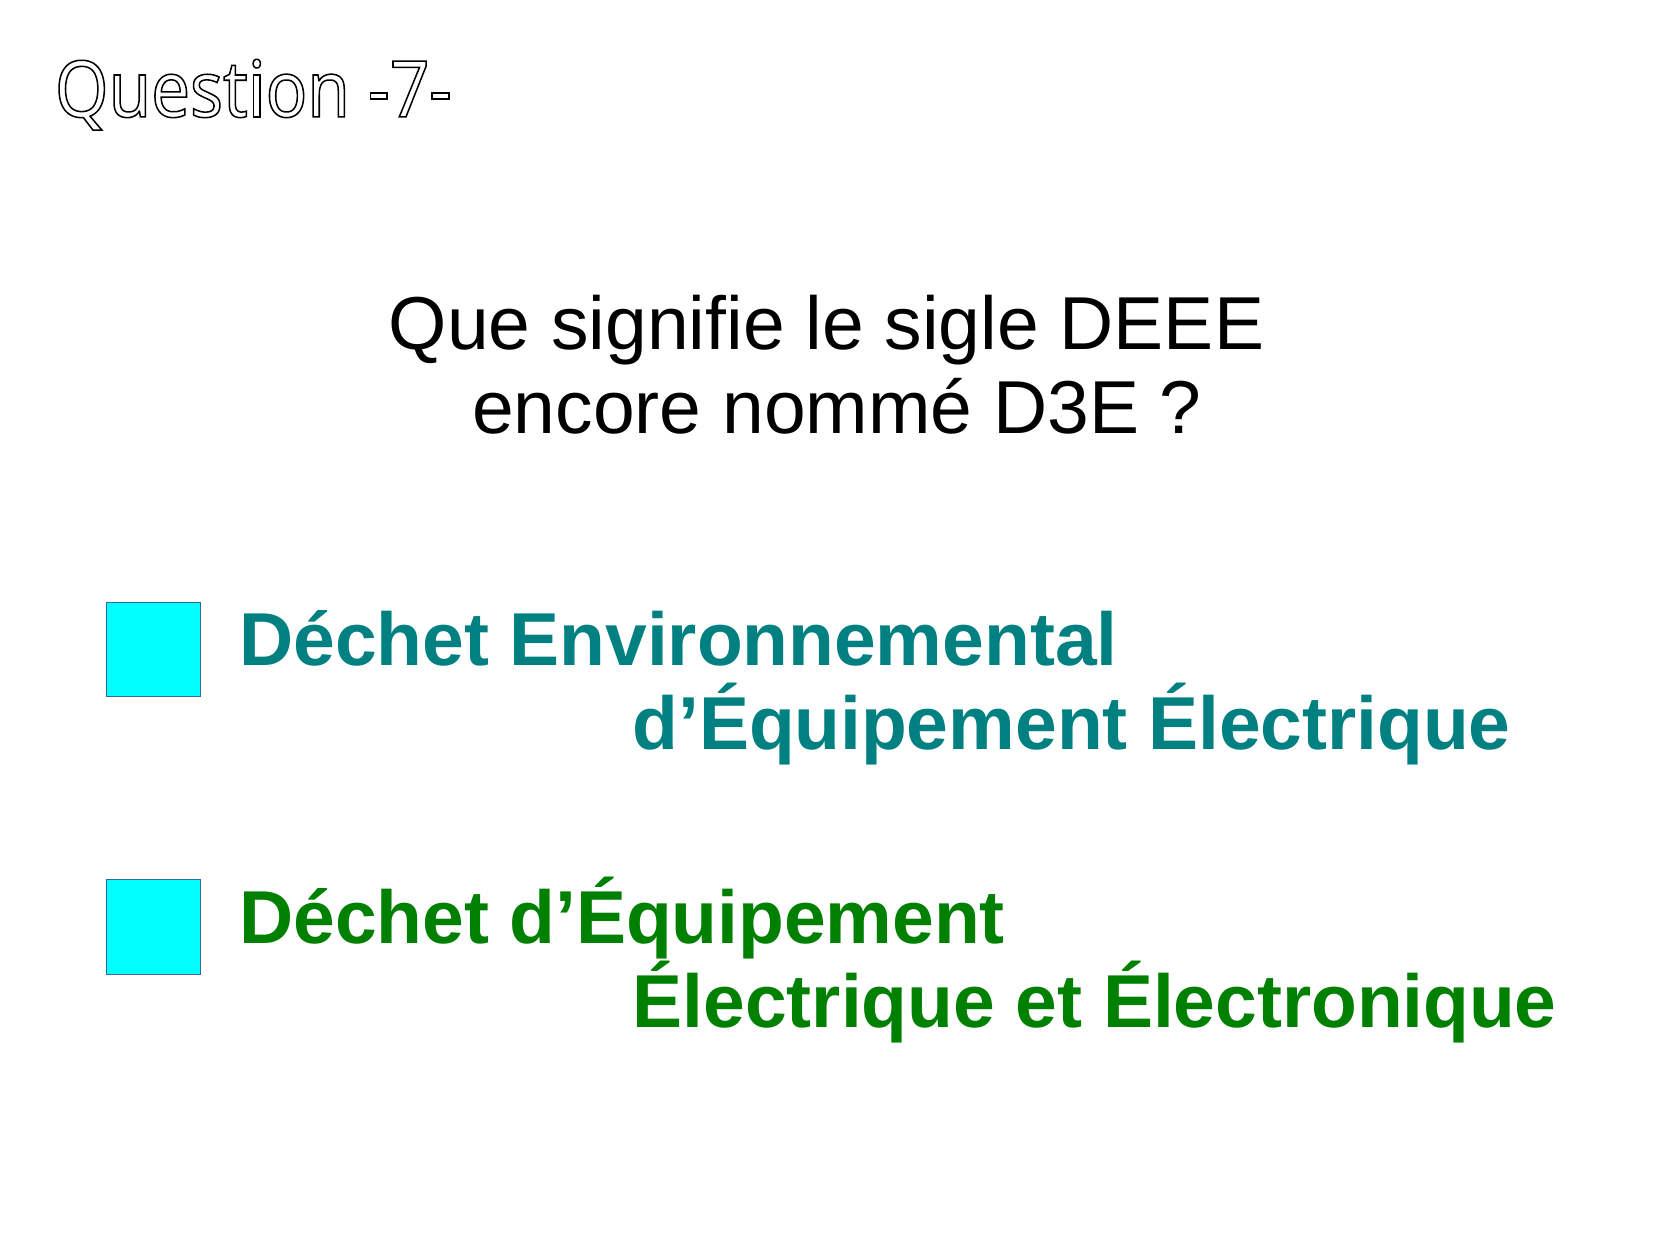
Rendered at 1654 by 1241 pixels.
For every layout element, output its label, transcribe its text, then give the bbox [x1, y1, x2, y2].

text_box Question -7- [313, 74, 345, 117]
text_box Déchet d’Équipement Électrique et Électronique [224, 868, 1642, 1087]
text_box Question -7- [59, 60, 105, 131]
text_box [106, 602, 201, 697]
text_box Déchet Environnemental d’Équipement Électrique [224, 590, 1630, 804]
text_box Question -7- [269, 74, 304, 118]
text_box Question -7- [224, 65, 247, 118]
text_box Question -7- [114, 75, 146, 118]
text_box [106, 879, 201, 975]
title Que signifie le sigle DEEE encore nommé D3E ? [82, 261, 1571, 470]
text_box Question -7- [154, 74, 187, 118]
text_box Question -7- [253, 75, 260, 117]
text_box Question -7- [193, 74, 220, 118]
text_box Question -7- [393, 61, 427, 117]
